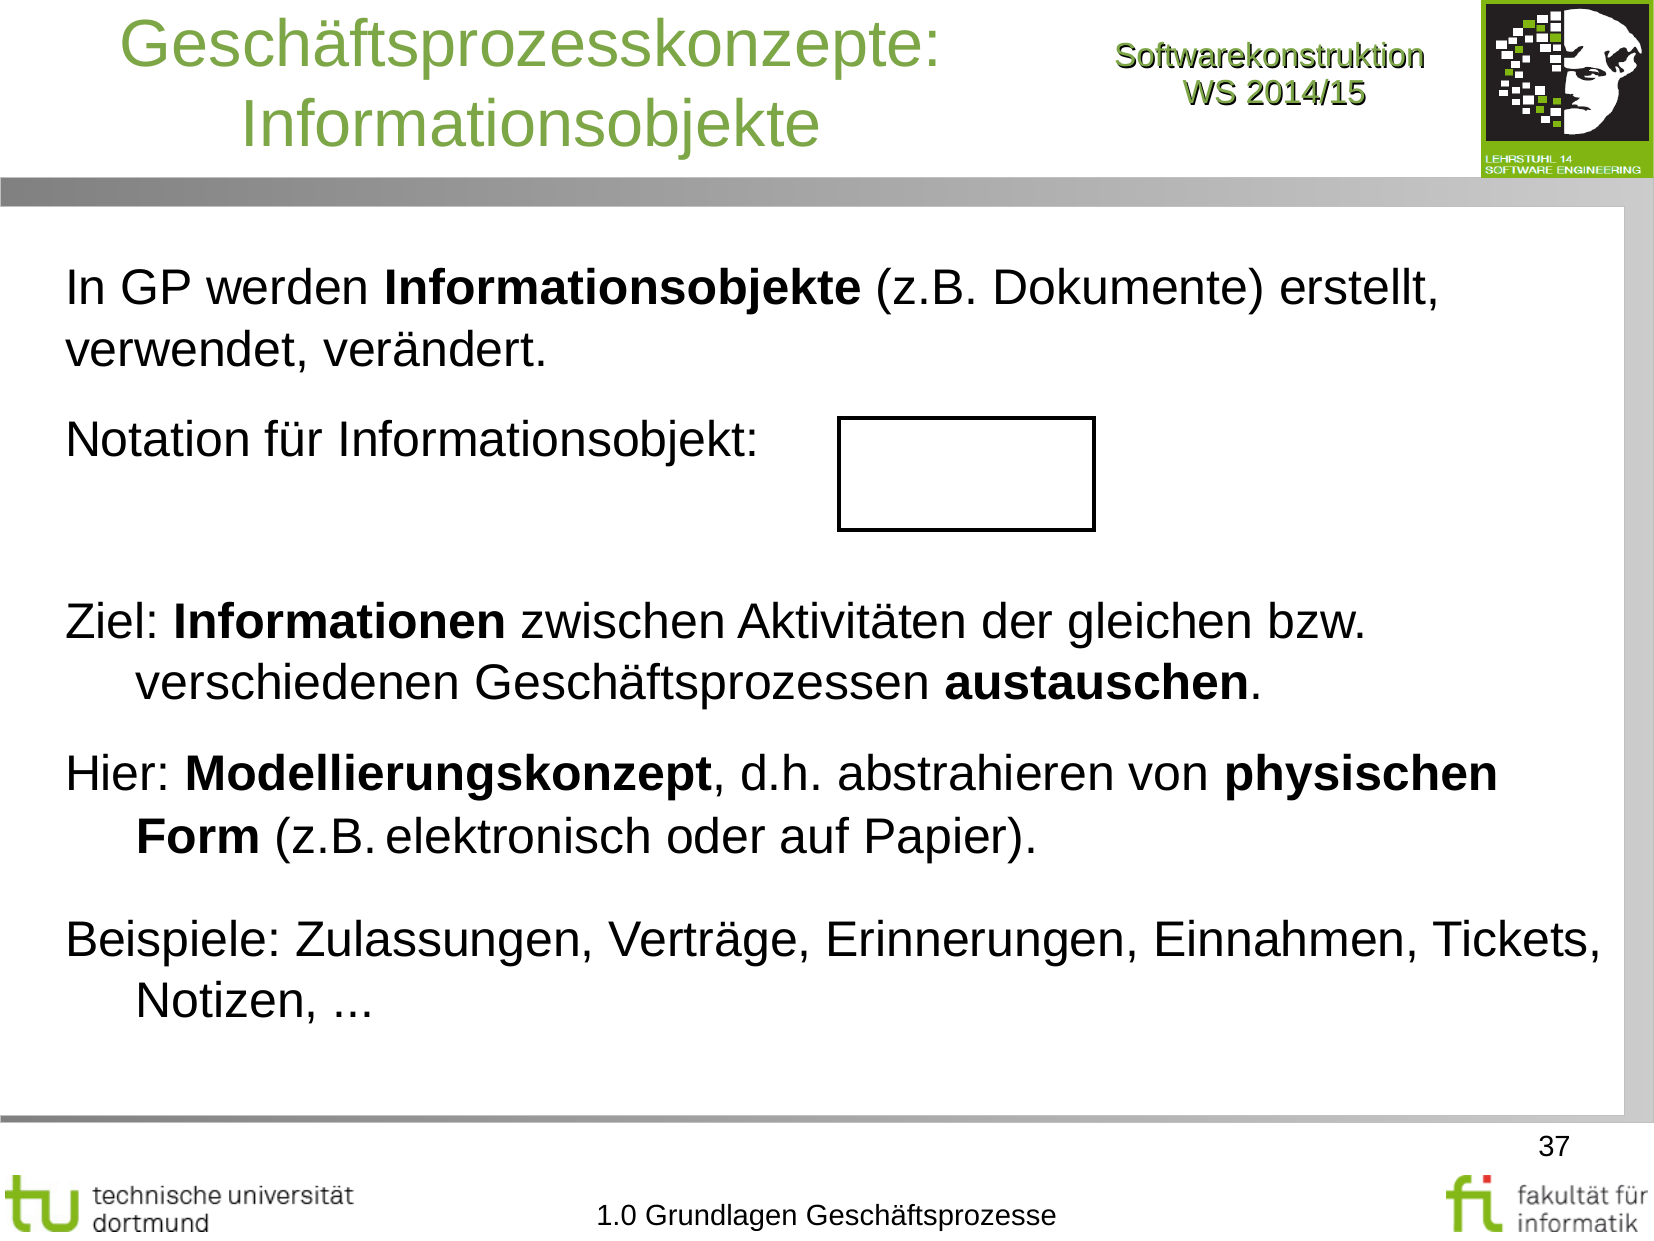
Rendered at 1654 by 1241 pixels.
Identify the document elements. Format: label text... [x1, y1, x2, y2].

picture [1481, 0, 1654, 178]
list In GP werden Informationsobjekte (z.B. Dokumente) erstellt, verwendet, verändert. Notation für Informationsobjekt: Ziel: Informationen zwischen Aktivitäten der gleichen bzw. verschiedenen Geschäftsprozessen austauschen. Hier: Modellierungskonzept, d.h. abstrahieren von physischen Form (z.B. elektronisch oder auf Papier). Beispiele: Zulassungen, Verträge, Erinnerungen, Einnahmen, Tickets, Notizen, ... [64, 253, 1630, 993]
picture [1446, 1175, 1648, 1232]
picture [832, 413, 1099, 532]
title Geschäftsprozesskonzepte: Informationsobjekte [0, 0, 1063, 178]
picture [5, 1175, 354, 1232]
